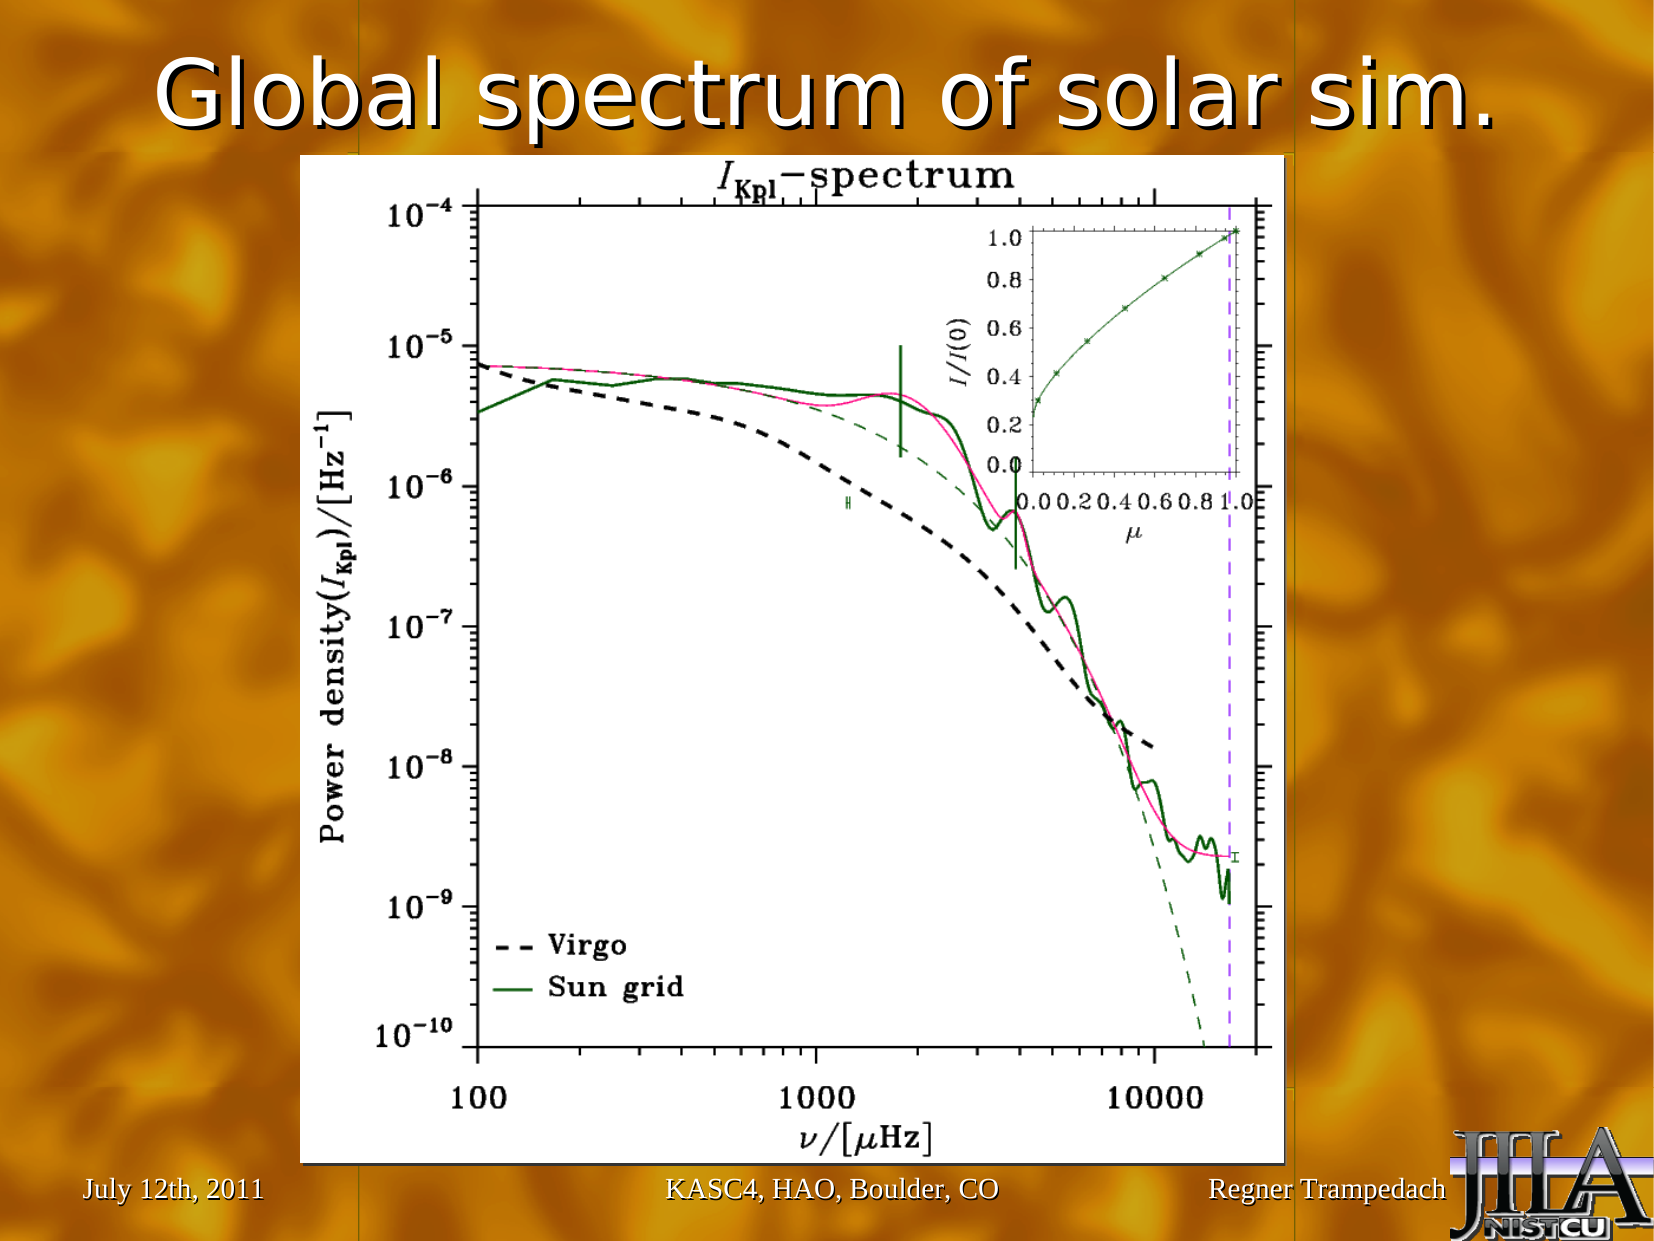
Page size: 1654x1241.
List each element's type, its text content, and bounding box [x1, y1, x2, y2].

picture [0, 0, 1654, 1241]
title Global spectrum of solar sim. [82, 0, 1571, 188]
